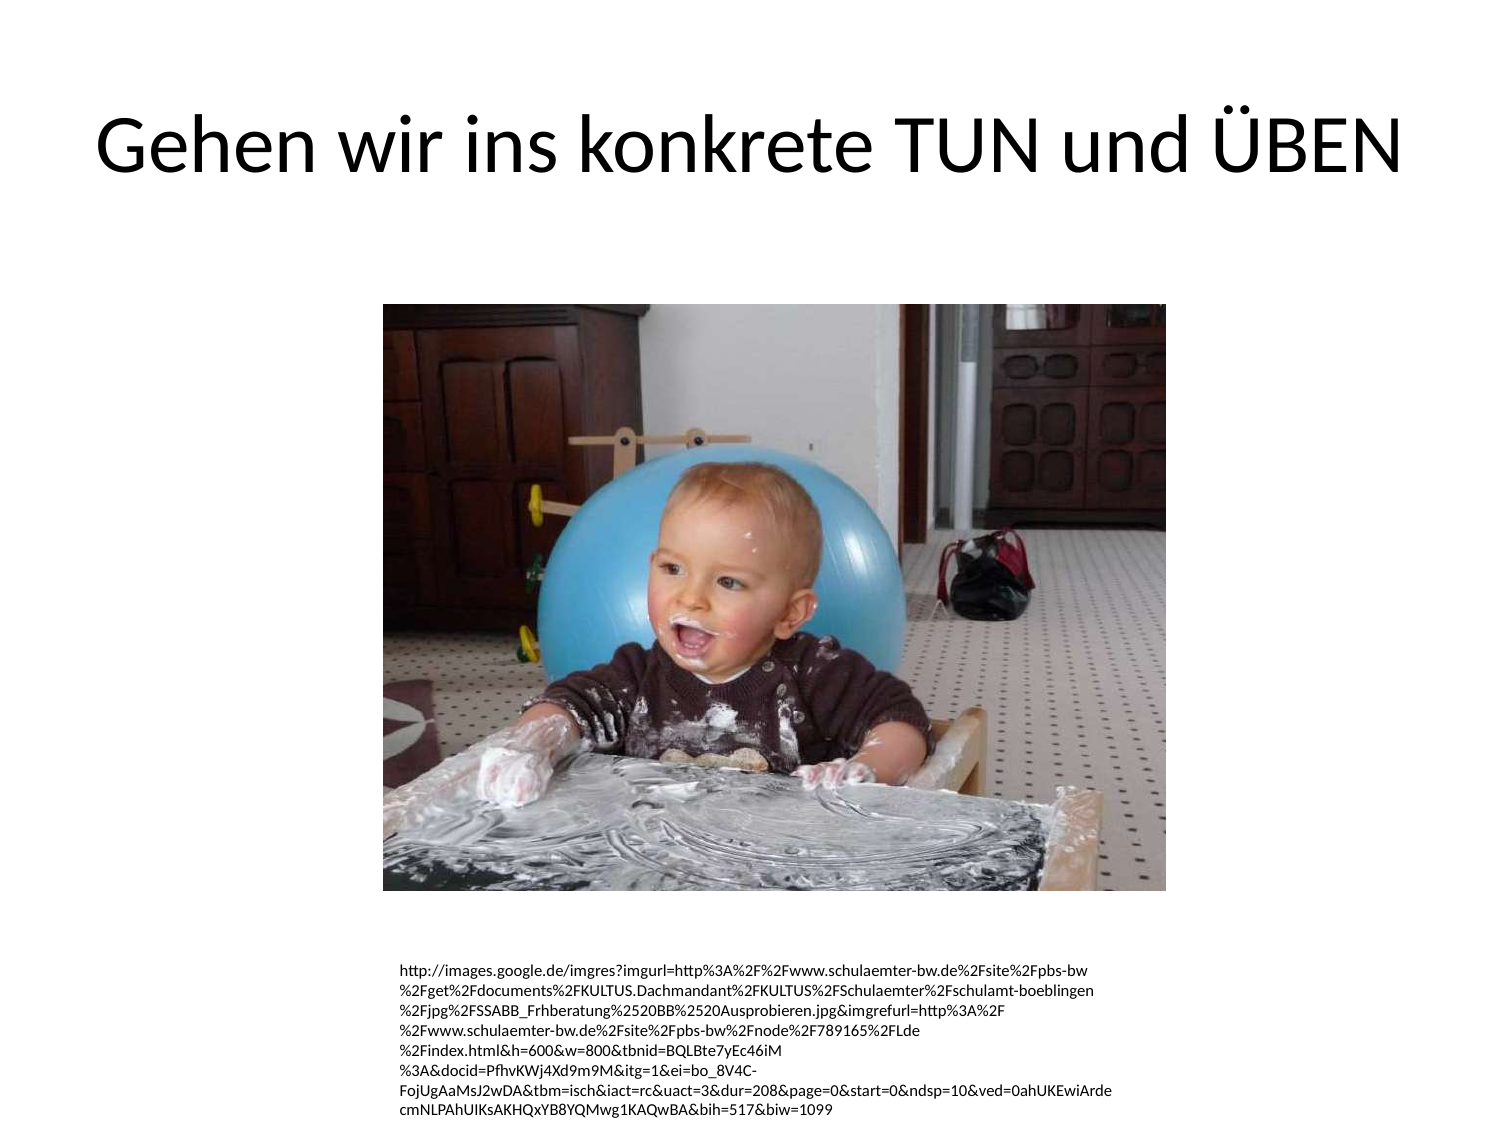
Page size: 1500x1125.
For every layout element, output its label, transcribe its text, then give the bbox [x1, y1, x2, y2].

picture [383, 304, 1166, 891]
title Gehen wir ins konkrete TUN und ÜBEN [75, 45, 1426, 233]
text_box http://images.google.de/imgres?imgurl=http%3A%2F%2Fwww.schulaemter-bw.de%2Fsite%2Fpbs-bw%2Fget%2Fdocuments%2FKULTUS.Dachmandant%2FKULTUS%2FSchulaemter%2Fschulamt-boeblingen%2Fjpg%2FSSABB_Frhberatung%2520BB%2520Ausprobieren.jpg&imgrefurl=http%3A%2F%2Fwww.schulaemter-bw.de%2Fsite%2Fpbs-bw%2Fnode%2F789165%2FLde%2Findex.html&h=600&w=800&tbnid=BQLBte7yEc46iM%3A&docid=PfhvKWj4Xd9m9M&itg=1&ei=bo_8V4C-FojUgAaMsJ2wDA&tbm=isch&iact=rc&uact=3&dur=208&page=0&start=0&ndsp=10&ved=0ahUKEwiArdecmNLPAhUIKsAKHQxYB8YQMwg1KAQwBA&bih=517&biw=1099 [385, 952, 1135, 1125]
